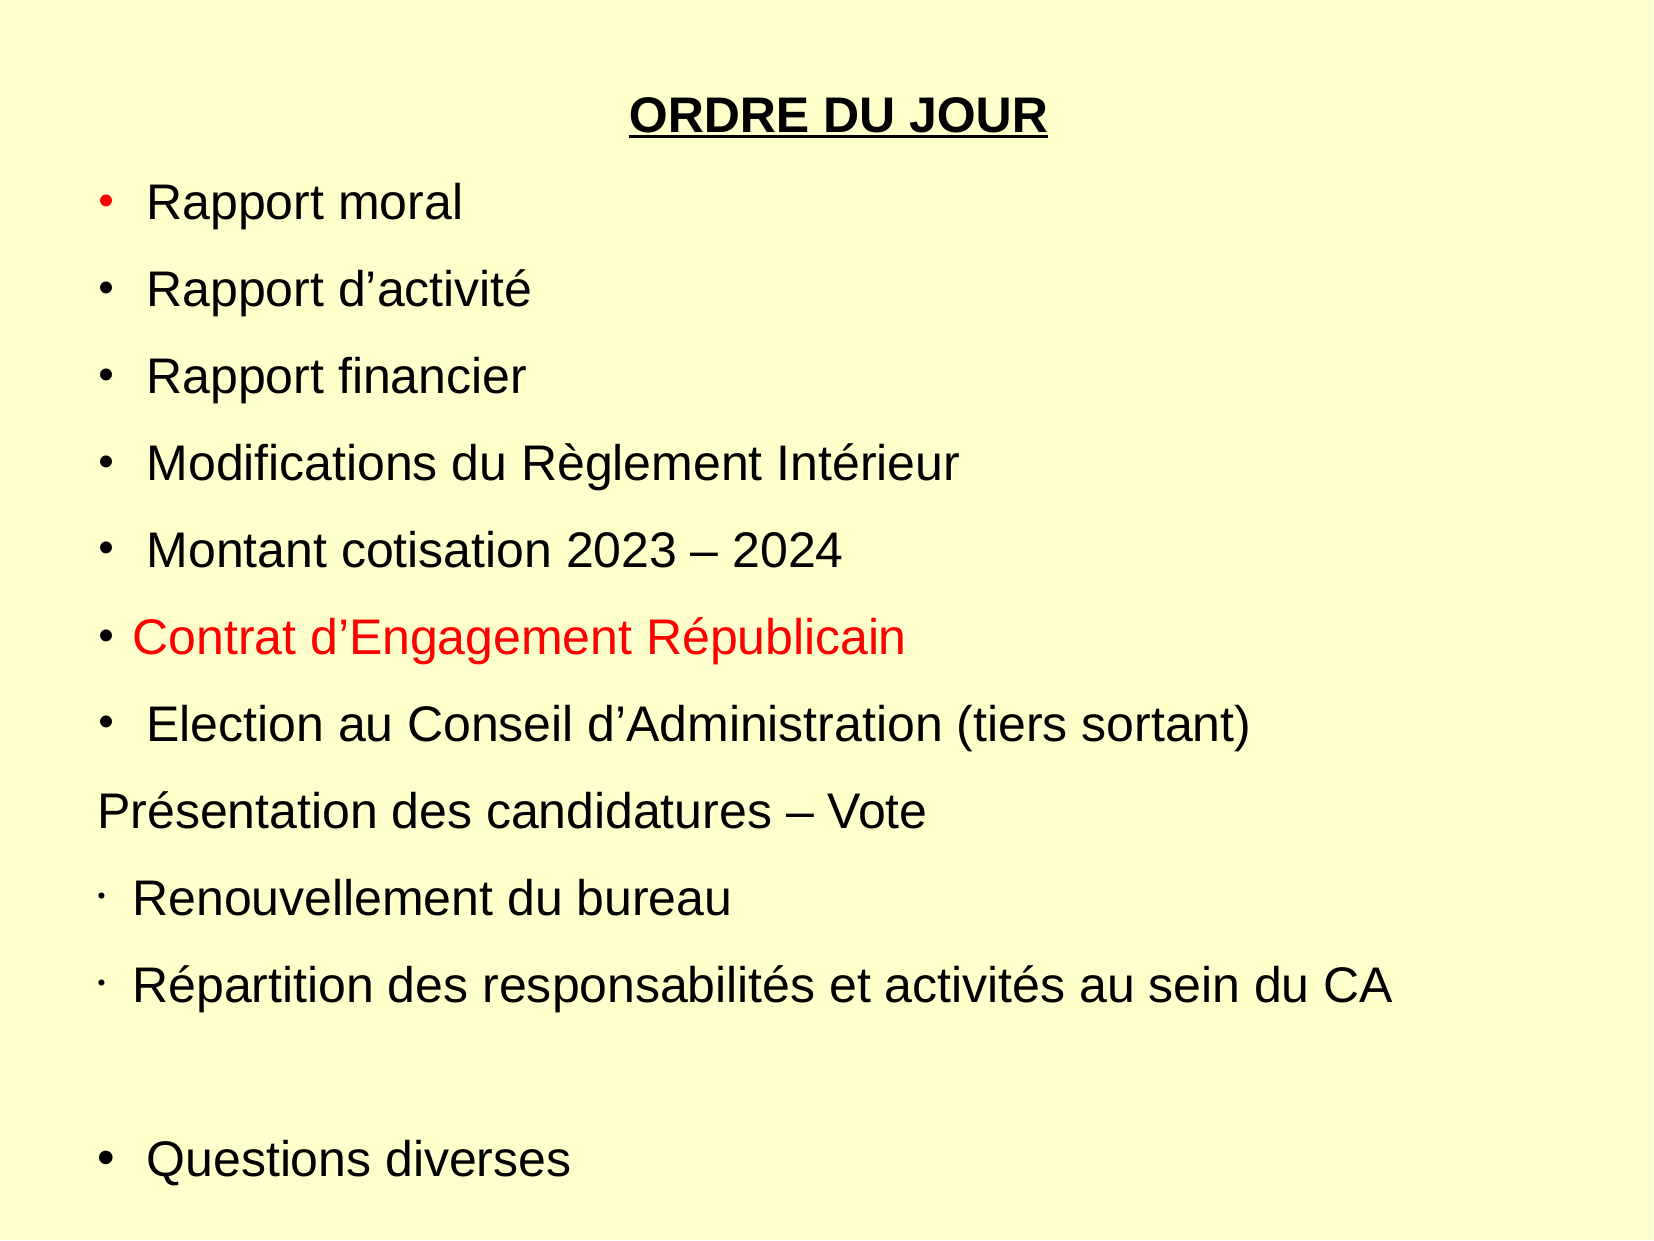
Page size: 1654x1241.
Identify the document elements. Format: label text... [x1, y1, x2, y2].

text_box ORDRE DU JOUR Rapport moral Rapport d’activité Rapport financier Modifications du Règlement Intérieur Montant cotisation 2023 – 2024 Contrat d’Engagement Républicain Election au Conseil d’Administration (tiers sortant) Présentation des candidatures – Vote Renouvellement du bureau Répartition des responsabilités et activités au sein du CA Questions diverses [82, 76, 1595, 1152]
